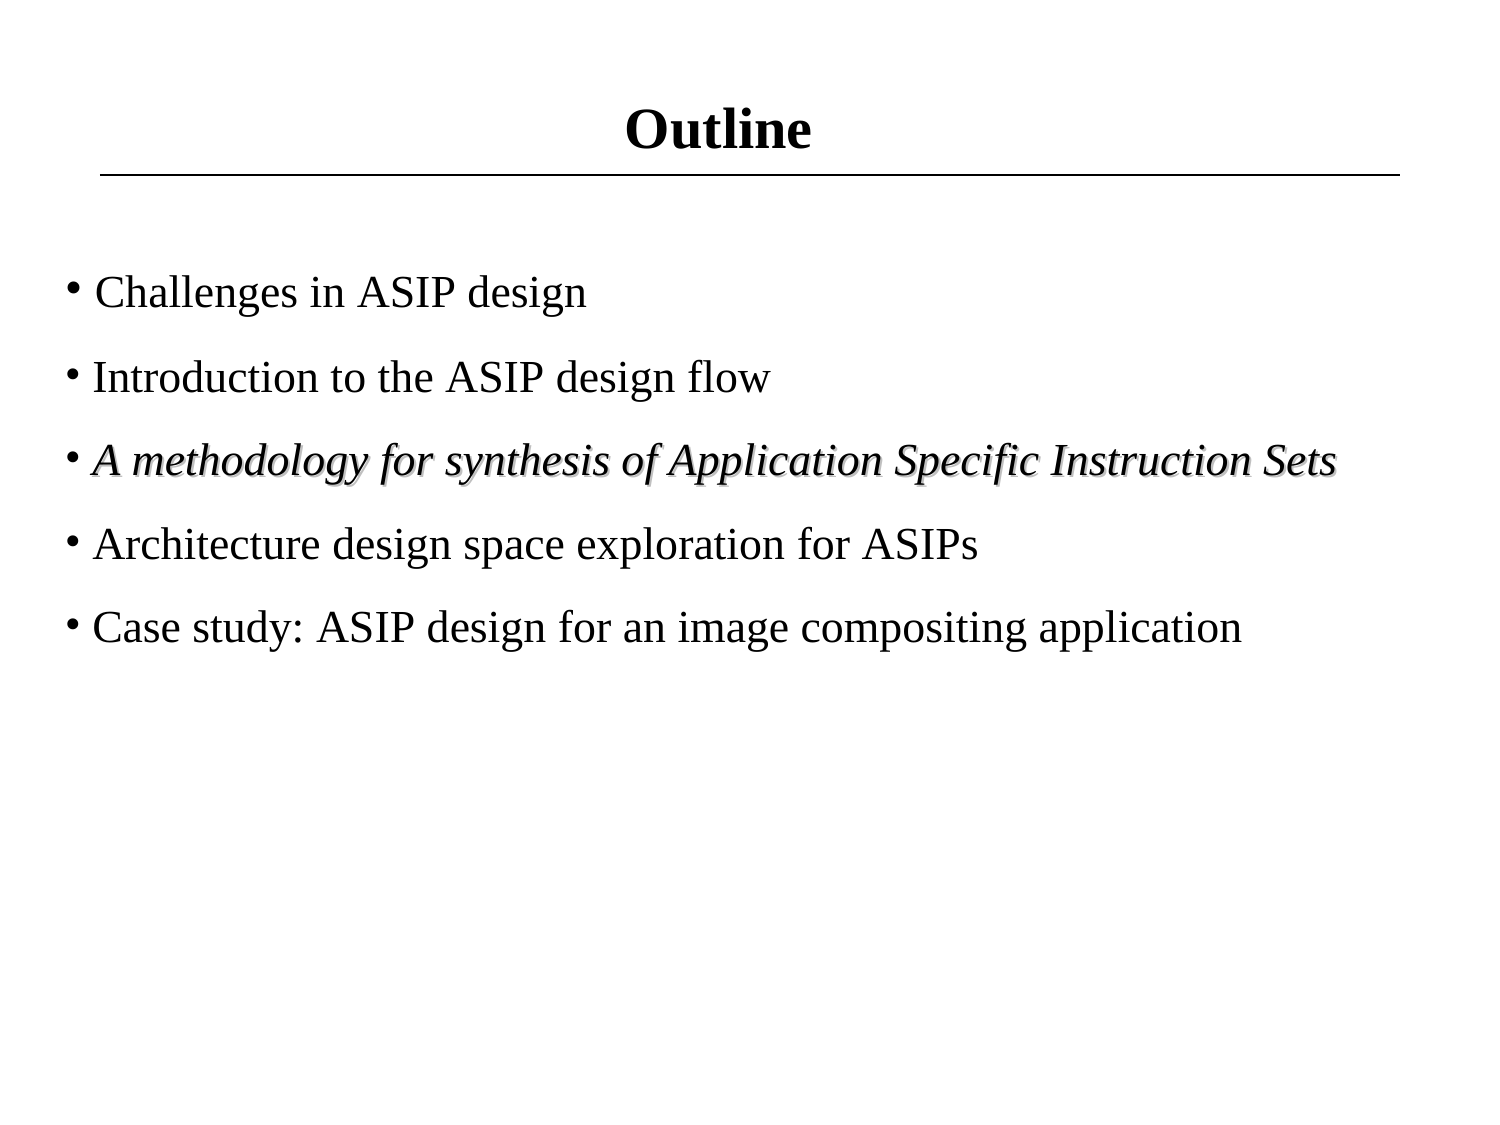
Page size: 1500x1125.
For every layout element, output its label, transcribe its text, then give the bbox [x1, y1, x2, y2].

title Outline [112, 74, 1326, 174]
text_box Challenges in ASIP design Introduction to the ASIP design flow A methodology for synthesis of Application Specific Instruction Sets Architecture design space exploration for ASIPs Case study: ASIP design for an image compositing application [50, 249, 1463, 660]
